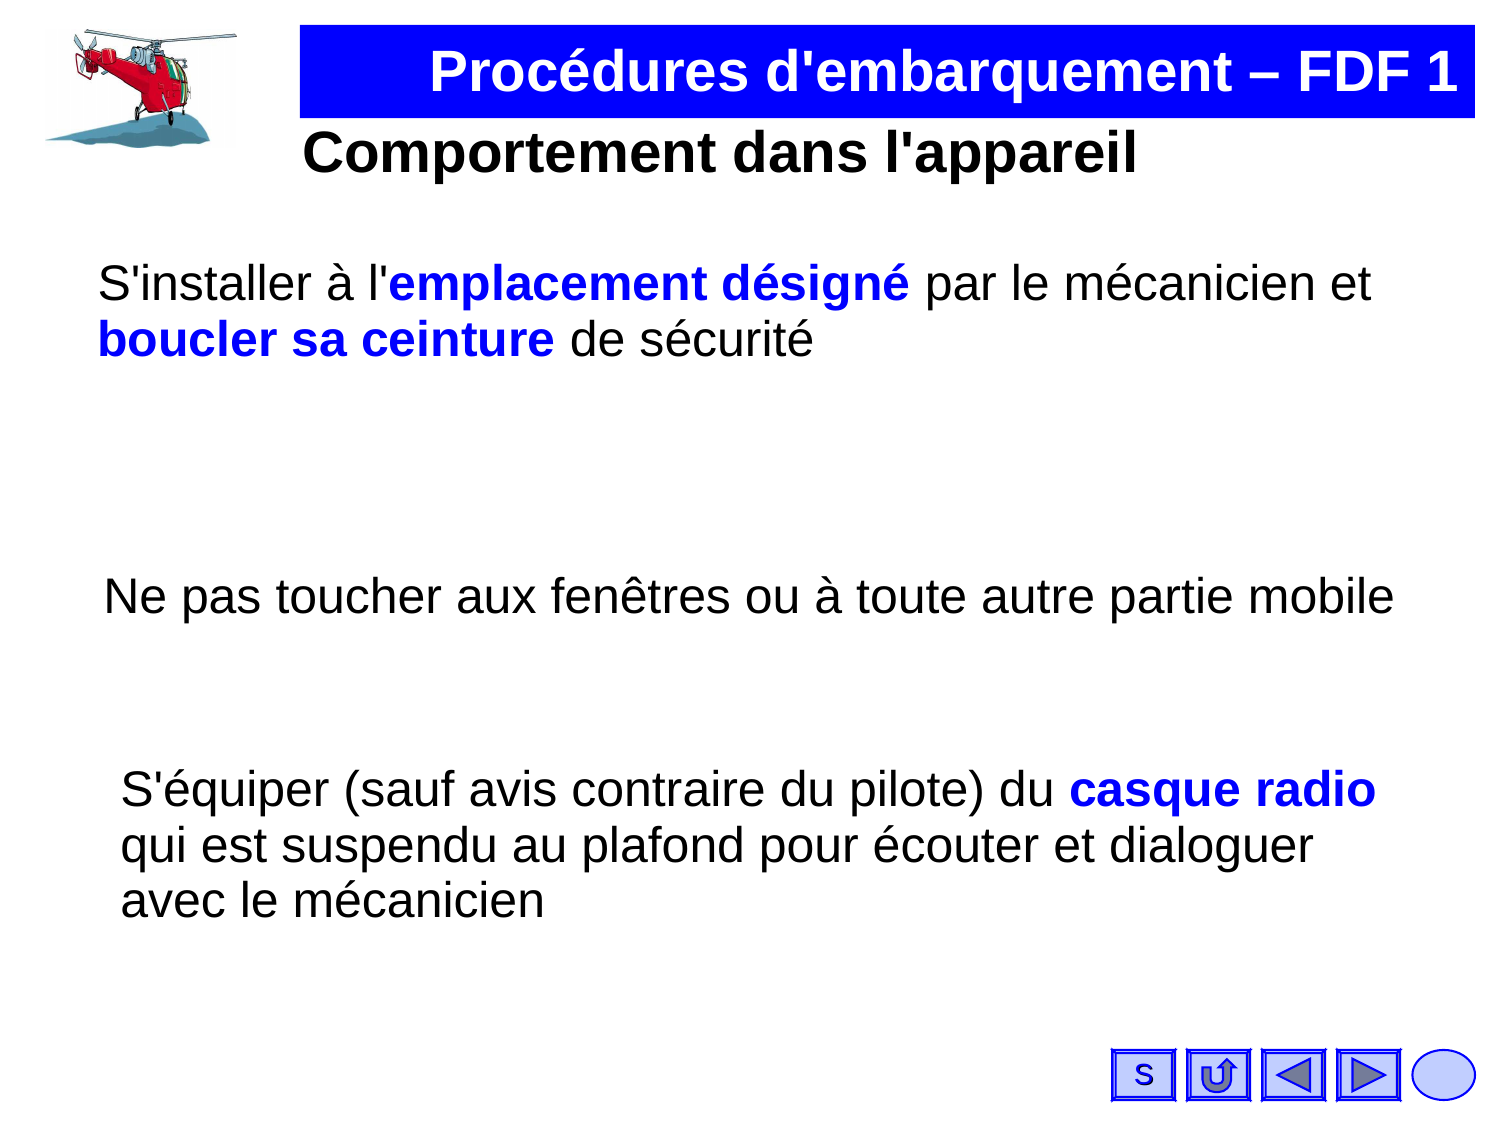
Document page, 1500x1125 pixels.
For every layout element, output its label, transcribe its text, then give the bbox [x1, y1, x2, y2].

text_box [1412, 1049, 1476, 1101]
text_box Ne pas toucher aux fenêtres ou à toute autre partie mobile [88, 561, 1441, 632]
picture [45, 29, 237, 148]
text_box S'installer à l'emplacement désigné par le mécanicien et boucler sa ceinture de sécurité [82, 248, 1418, 378]
text_box Procédures d'embarquement – FDF 1 [299, 24, 1475, 119]
text_box Comportement dans l'appareil [287, 112, 1155, 193]
text_box S'équiper (sauf avis contraire du pilote) du casque radio qui est suspendu au plafond pour écouter et dialoguer avec le mécanicien [105, 753, 1407, 992]
